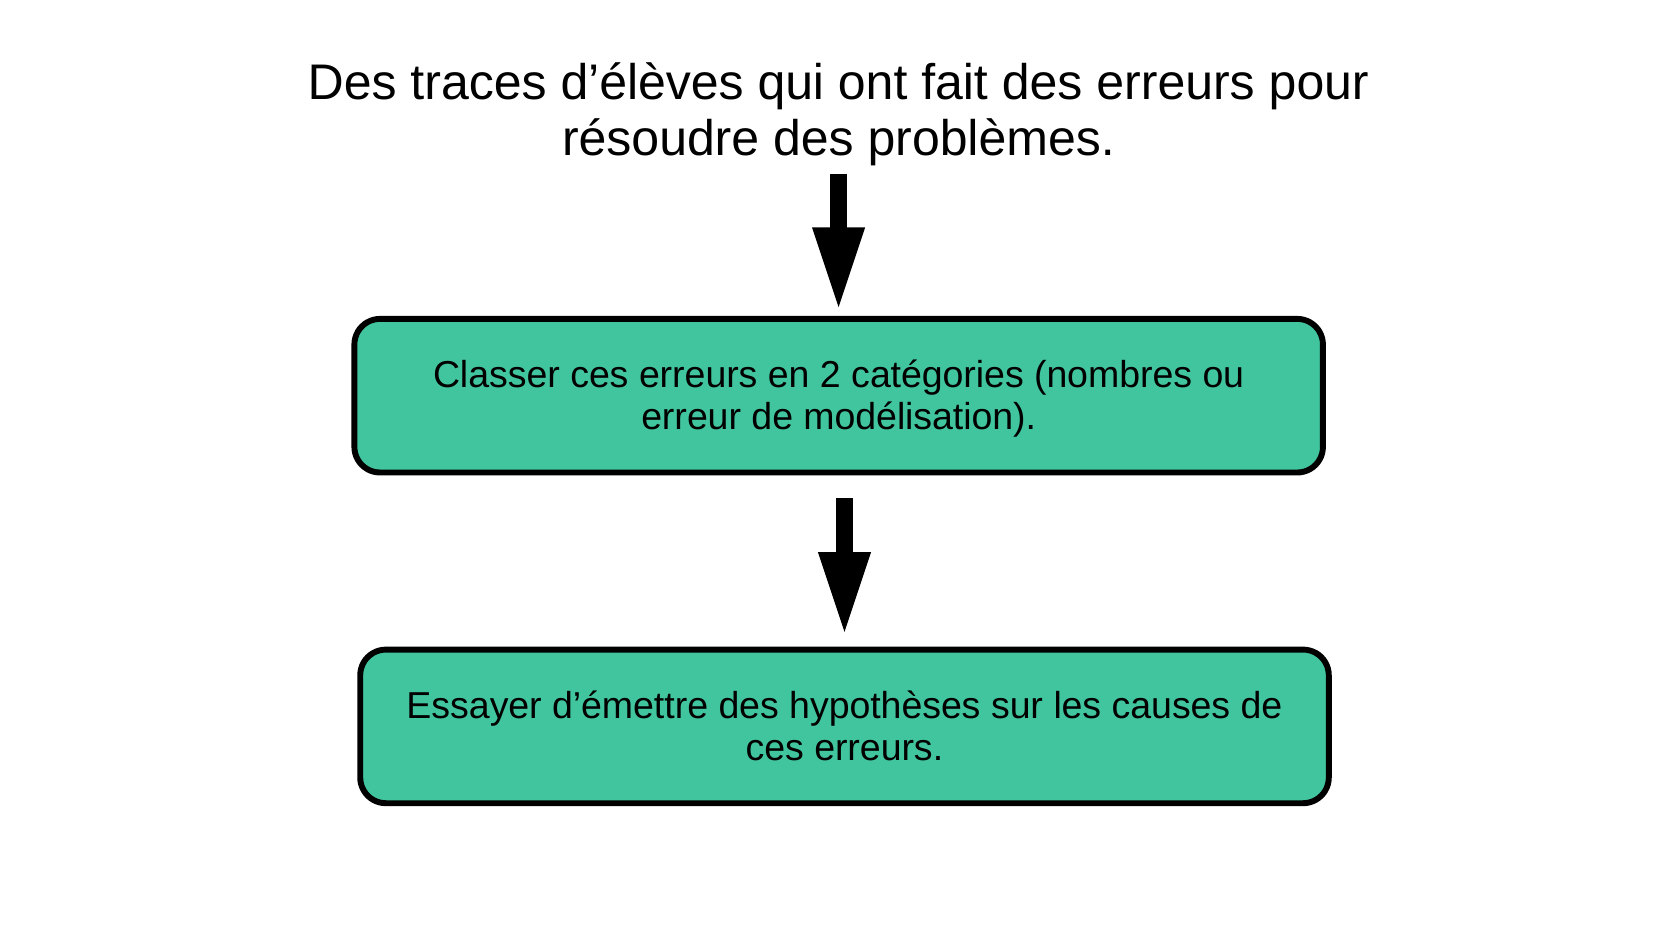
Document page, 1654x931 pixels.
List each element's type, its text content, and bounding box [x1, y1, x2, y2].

text_box Essayer d’émettre des hypothèses sur les causes de ces erreurs. [360, 649, 1329, 804]
text_box Des traces d’élèves qui ont fait des erreurs pour résoudre des problèmes. [200, 47, 1477, 174]
text_box Classer ces erreurs en 2 catégories (nombres ou erreur de modélisation). [354, 318, 1323, 473]
